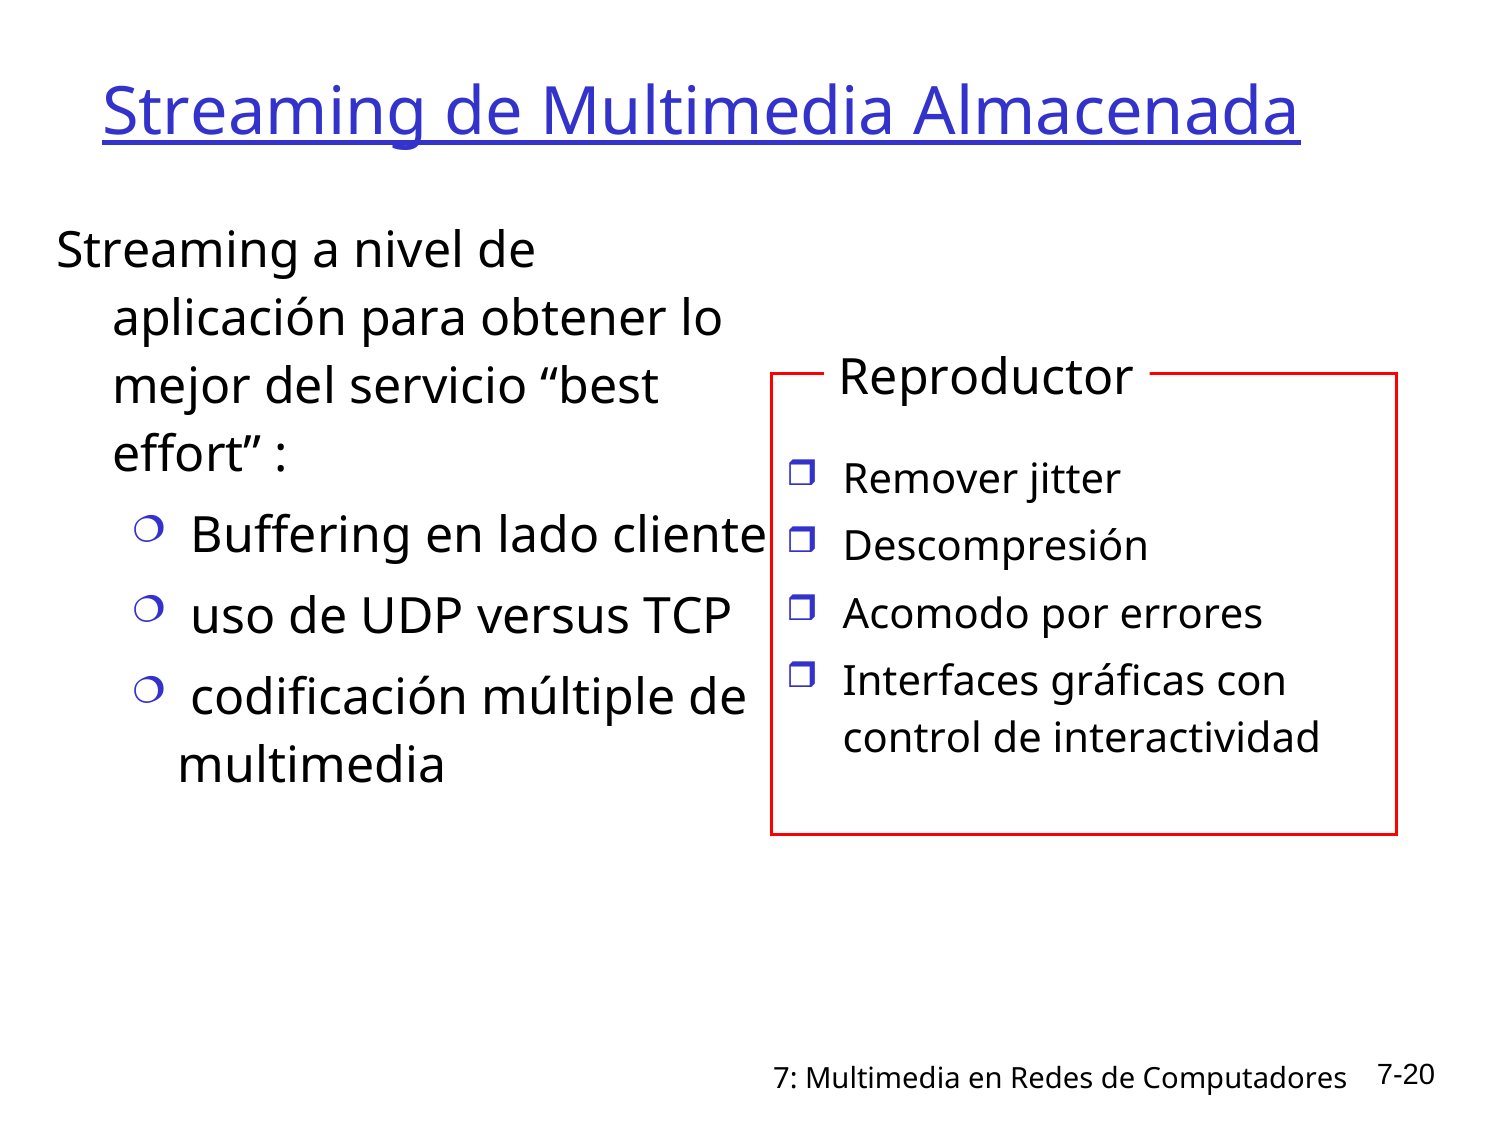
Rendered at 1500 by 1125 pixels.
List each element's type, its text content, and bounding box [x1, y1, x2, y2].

text_box Reproductor [824, 336, 1150, 412]
title Streaming de Multimedia Almacenada [87, 37, 1463, 181]
list Remover jitter Descompresión Acomodo por errores Interfaces gráficas con control de interactividad [771, 373, 1397, 835]
list Streaming a nivel de aplicación para obtener lo mejor del servicio “best effort” : Buffering en lado cliente uso de UDP versus TCP codificación múltiple de multimedia [41, 205, 788, 1012]
